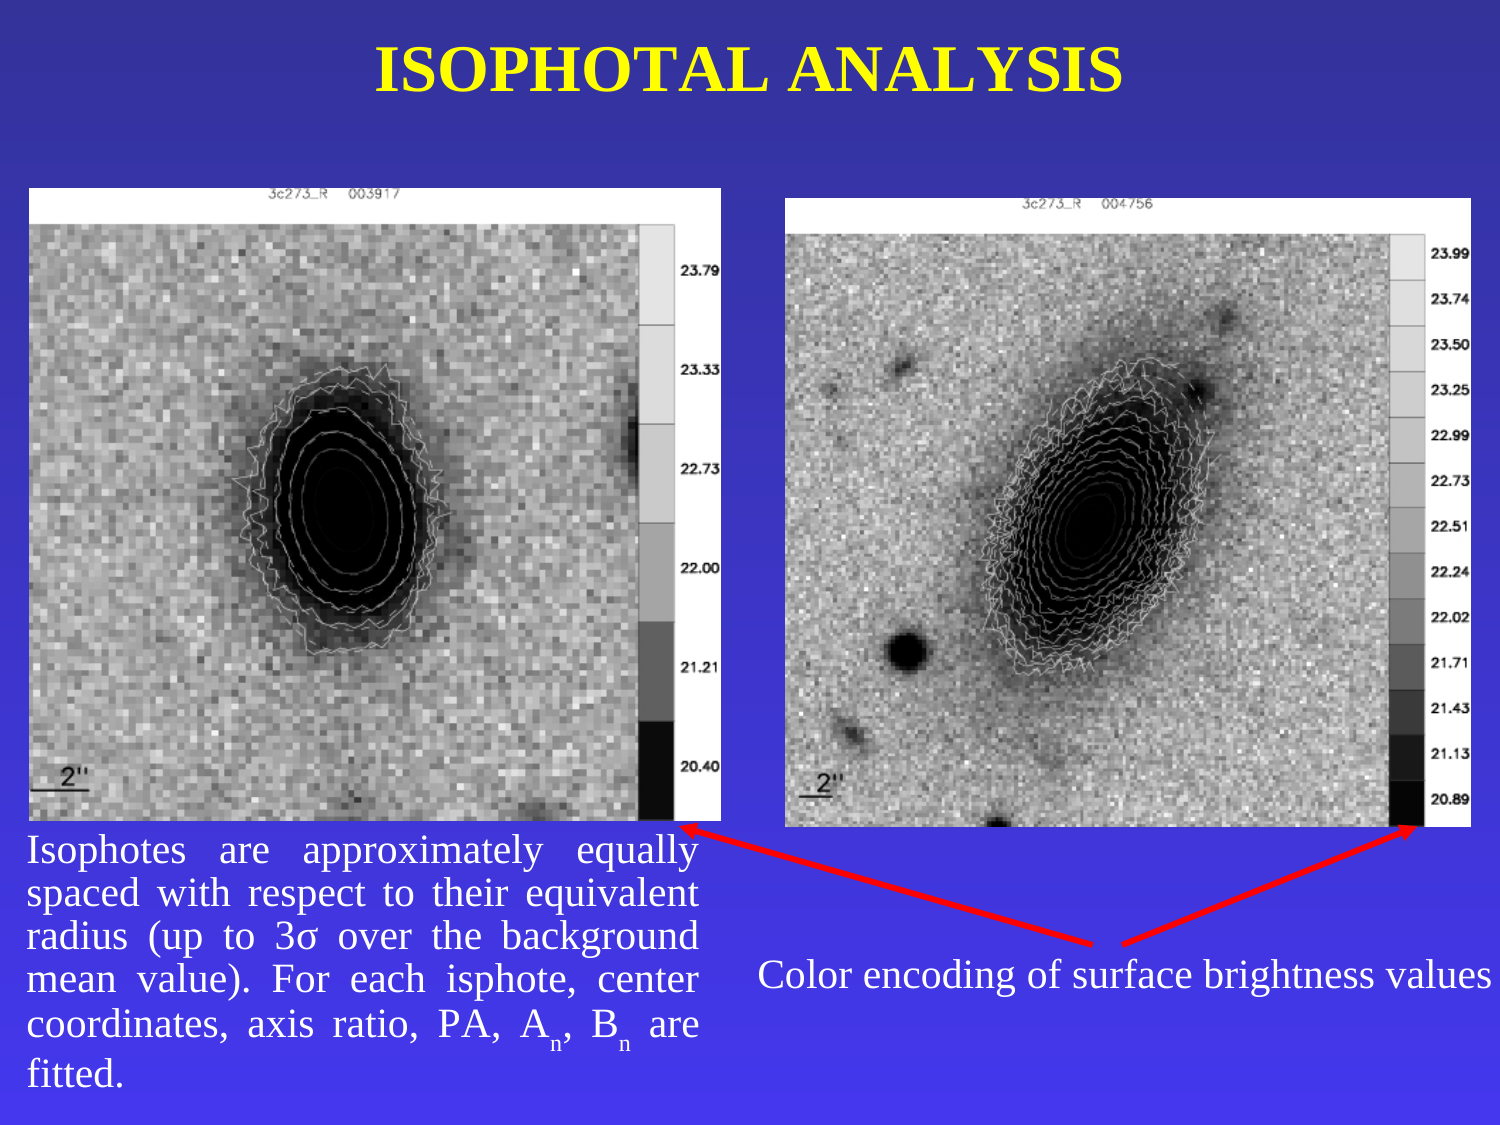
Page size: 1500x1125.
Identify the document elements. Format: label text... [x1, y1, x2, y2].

text_box ISOPHOTAL ANALYSIS [159, 29, 1341, 113]
picture [29, 188, 721, 821]
text_box Color encoding of surface brightness values [742, 946, 1500, 1004]
picture [785, 198, 1471, 827]
text_box Isophotes are approximately equally spaced with respect to their equivalent radius (up to 3σ over the background mean value). For each isphote, center coordinates, axis ratio, PA, An, Bn are fitted. [11, 822, 715, 1103]
